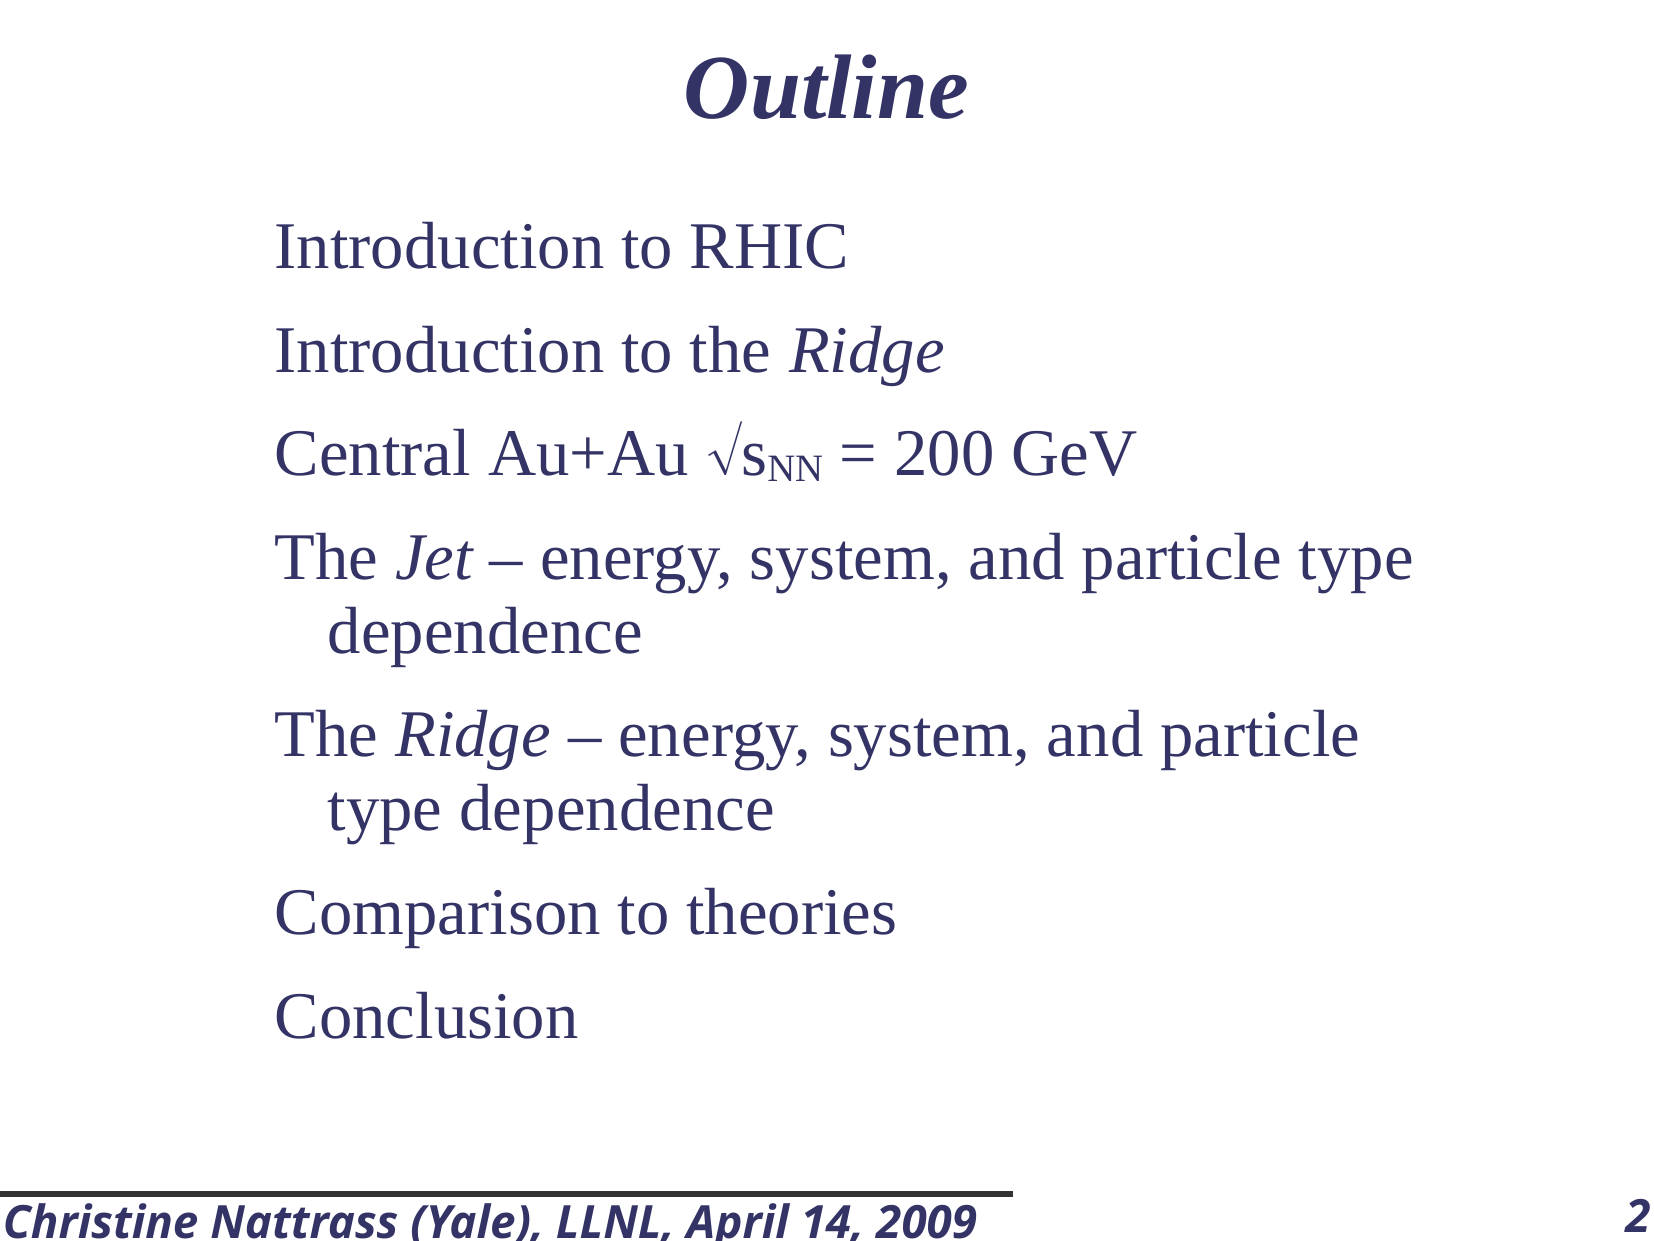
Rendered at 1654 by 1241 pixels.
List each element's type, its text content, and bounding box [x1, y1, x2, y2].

list Introduction to RHIC Introduction to the Ridge Central Au+Au √sNN = 200 GeV The Jet – energy, system, and particle type dependence The Ridge – energy, system, and particle type dependence Comparison to theories Conclusion [256, 208, 1420, 1075]
title Outline [82, 0, 1571, 192]
